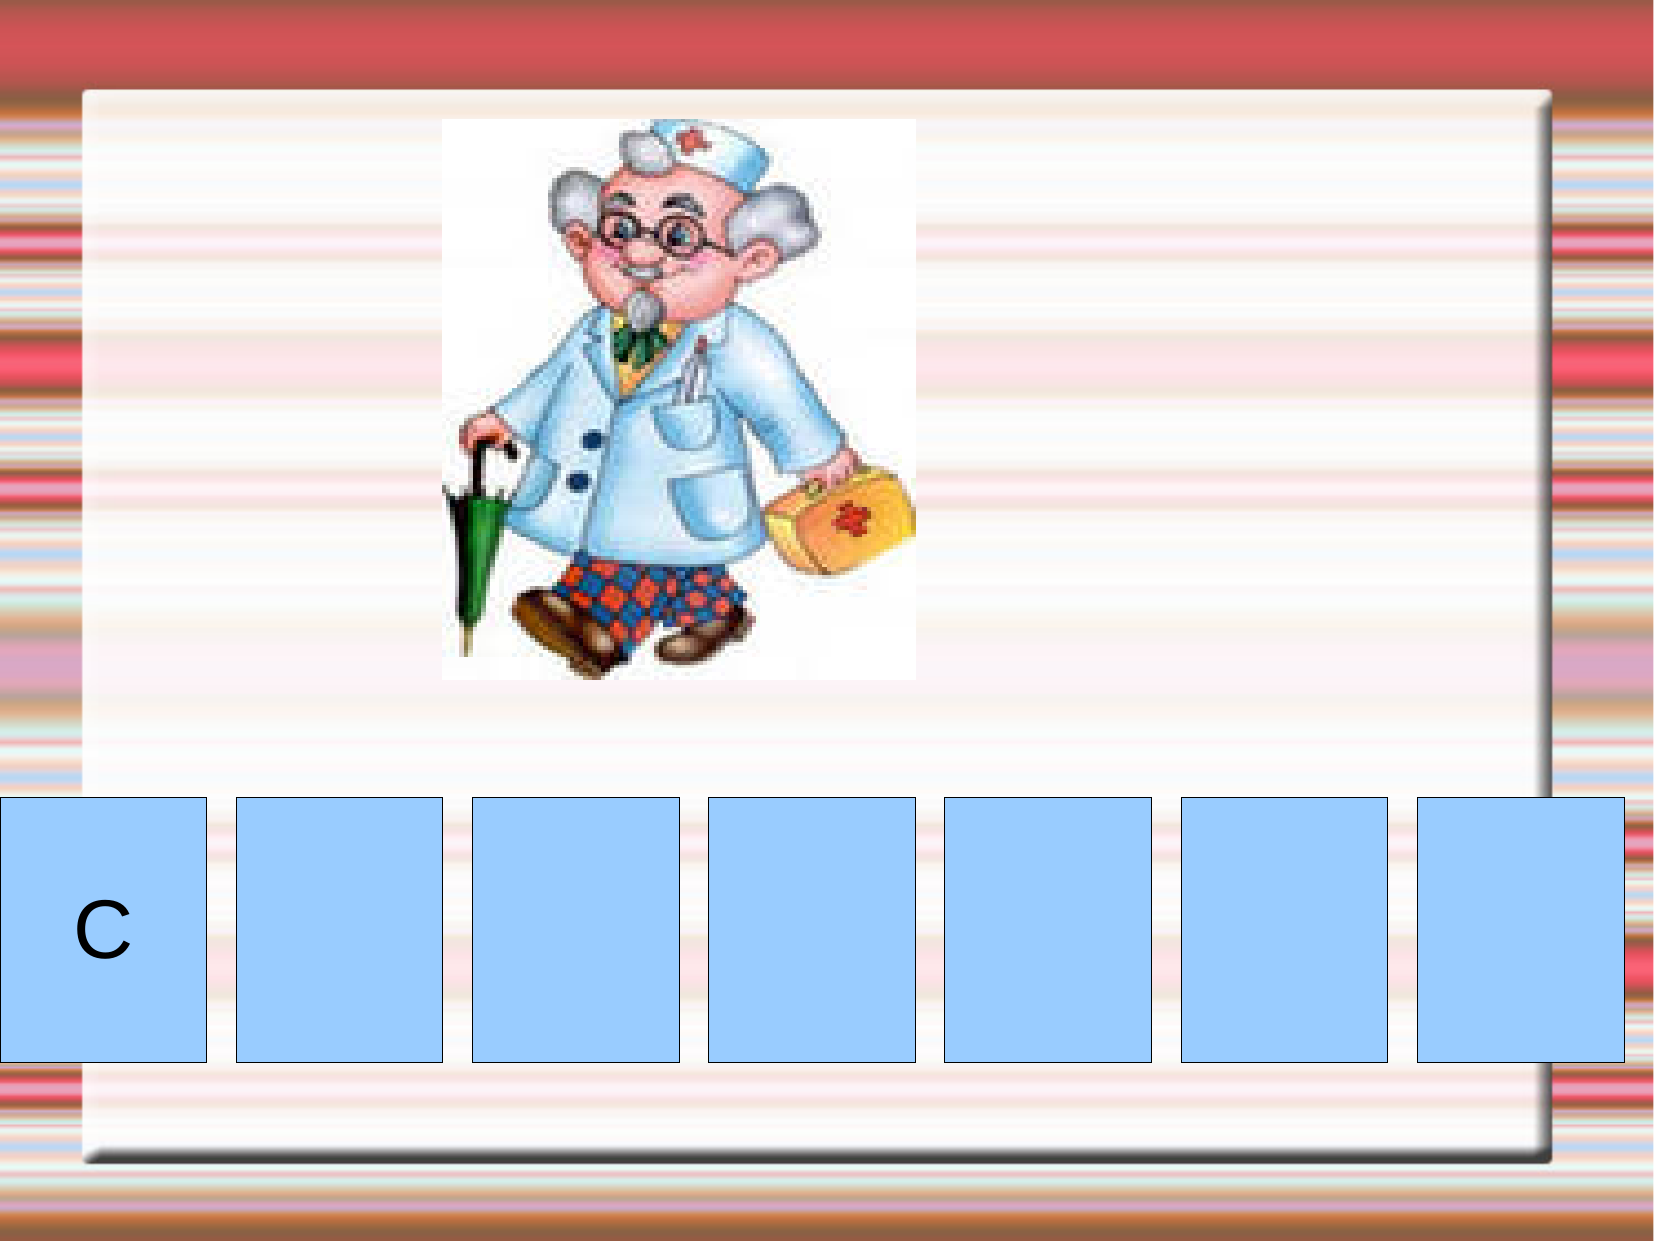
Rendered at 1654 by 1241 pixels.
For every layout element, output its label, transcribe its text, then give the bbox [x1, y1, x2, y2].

text_box [944, 797, 1152, 1063]
text_box [1181, 797, 1388, 1063]
text_box [472, 797, 680, 1063]
text_box [1417, 797, 1625, 1063]
text_box С [0, 797, 207, 1063]
text_box [236, 797, 443, 1063]
text_box [708, 797, 916, 1063]
picture [0, 0, 1654, 1241]
